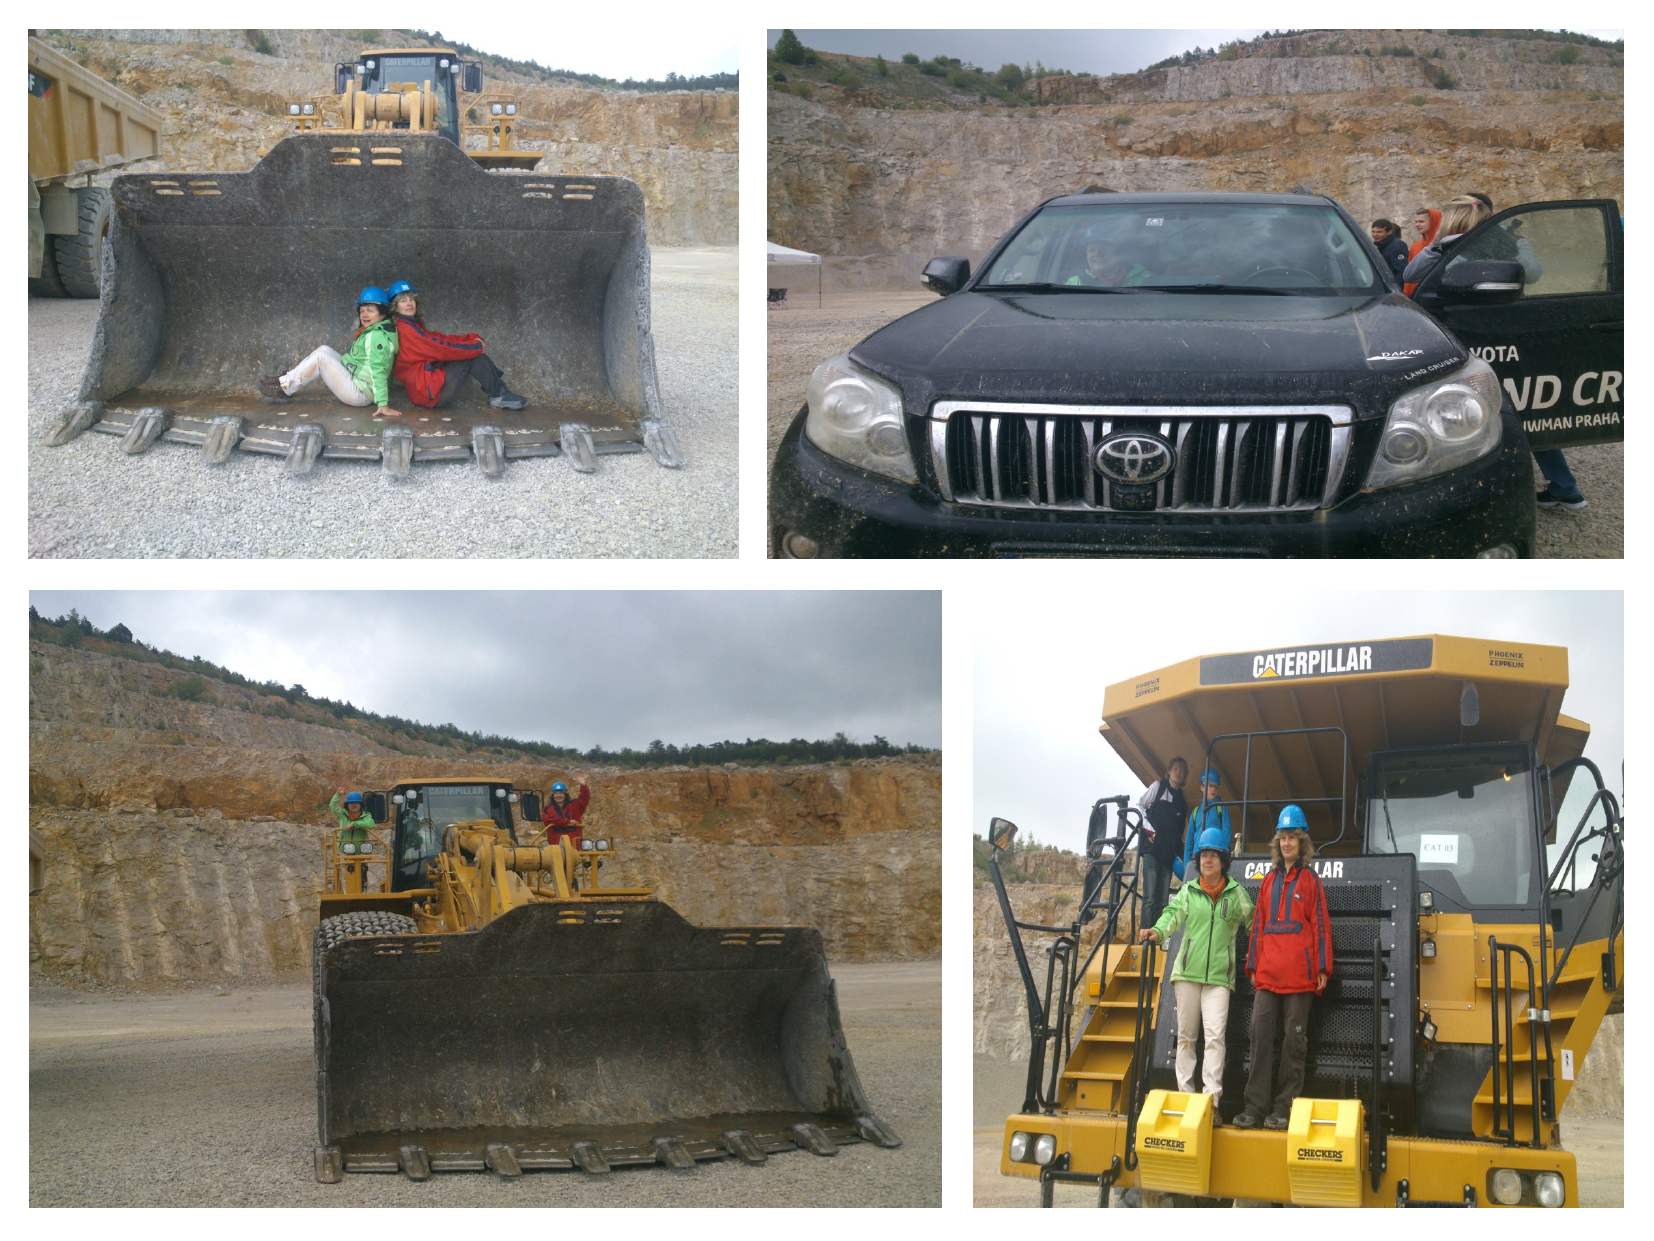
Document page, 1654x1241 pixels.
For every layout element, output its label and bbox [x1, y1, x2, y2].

picture [29, 590, 942, 1208]
picture [28, 29, 739, 559]
picture [973, 590, 1624, 1208]
picture [767, 29, 1624, 559]
